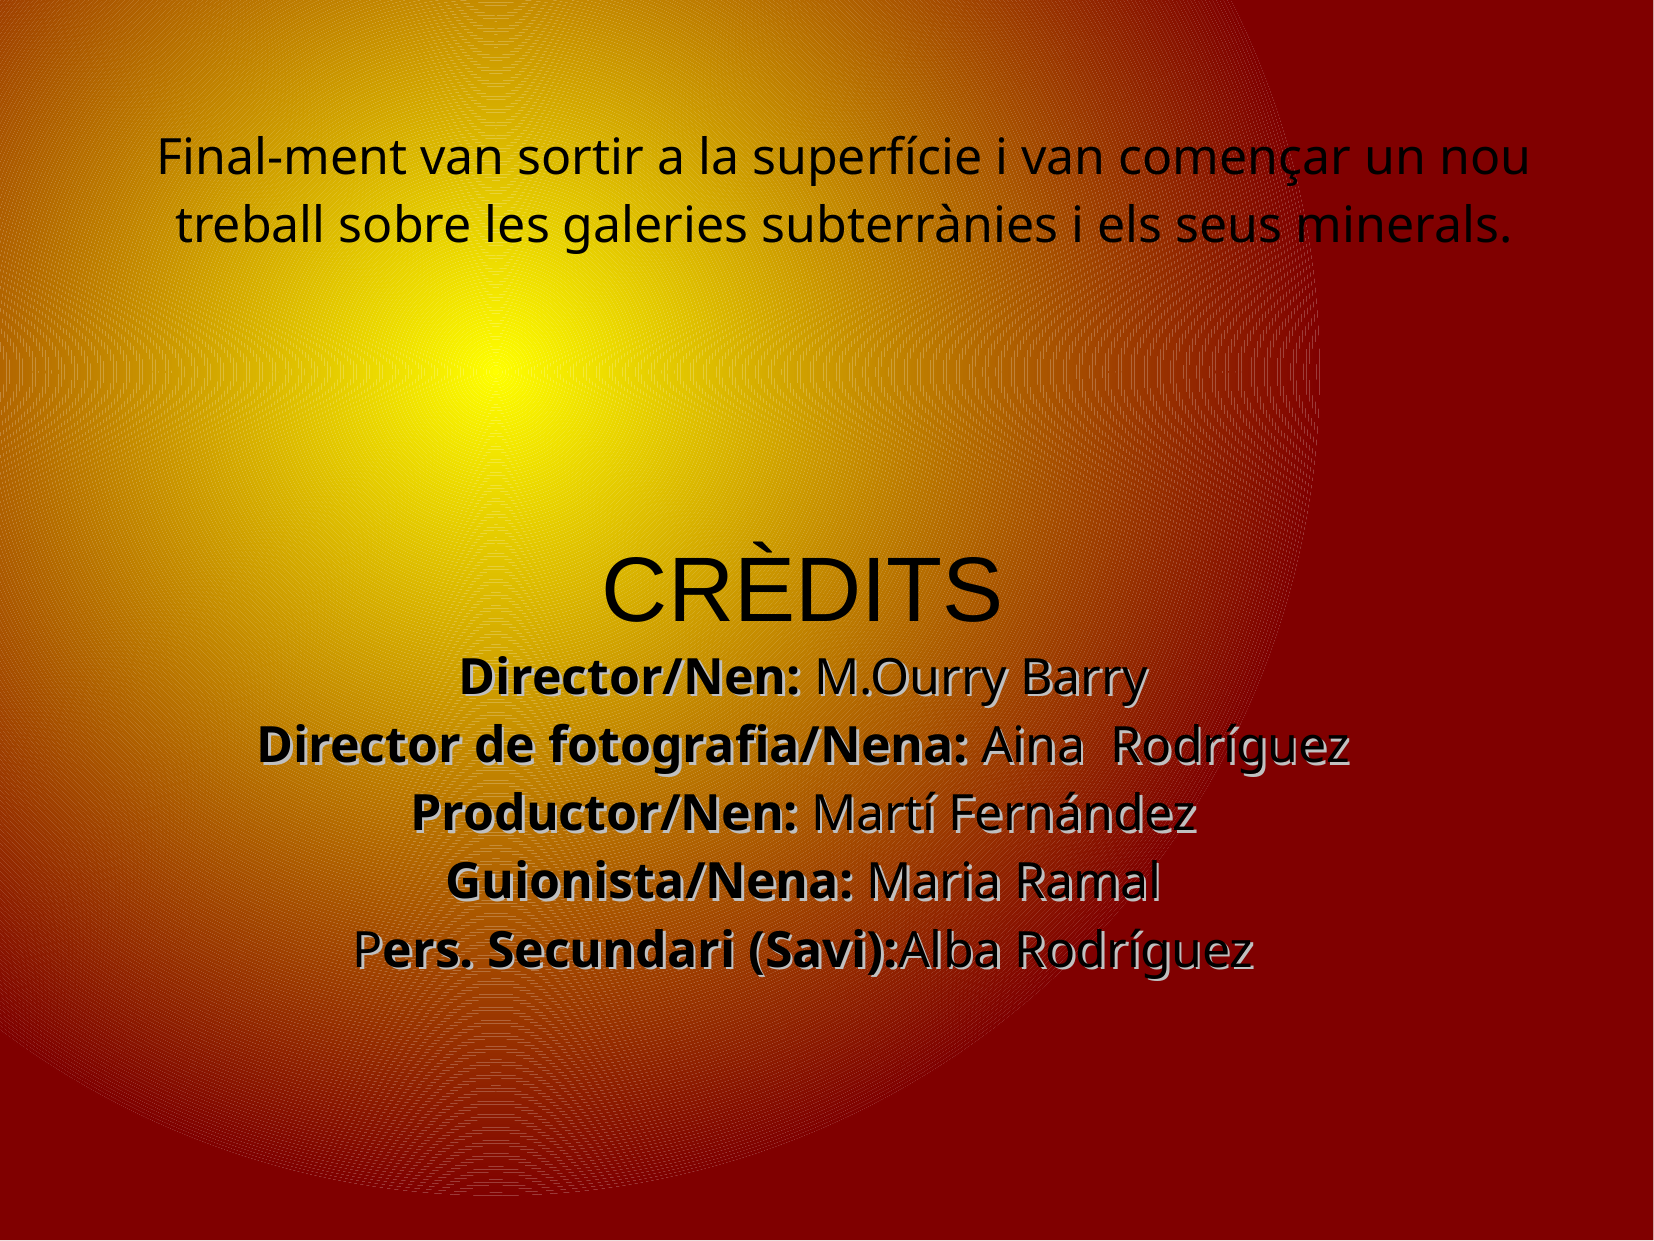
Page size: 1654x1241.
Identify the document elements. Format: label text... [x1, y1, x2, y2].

subtitle Final-ment van sortir a la superfície i van començar un nou treball sobre les galeries subterrànies i els seus minerals. [118, 112, 1571, 266]
title CRÈDITS Director/Nen: M.Ourry Barry Director de fotografia/Nena: Aina Rodríguez Productor/Nen: Martí Fernández Guionista/Nena: Maria Ramal Pers. Secundari (Savi):Alba Rodríguez [59, 339, 1548, 1182]
